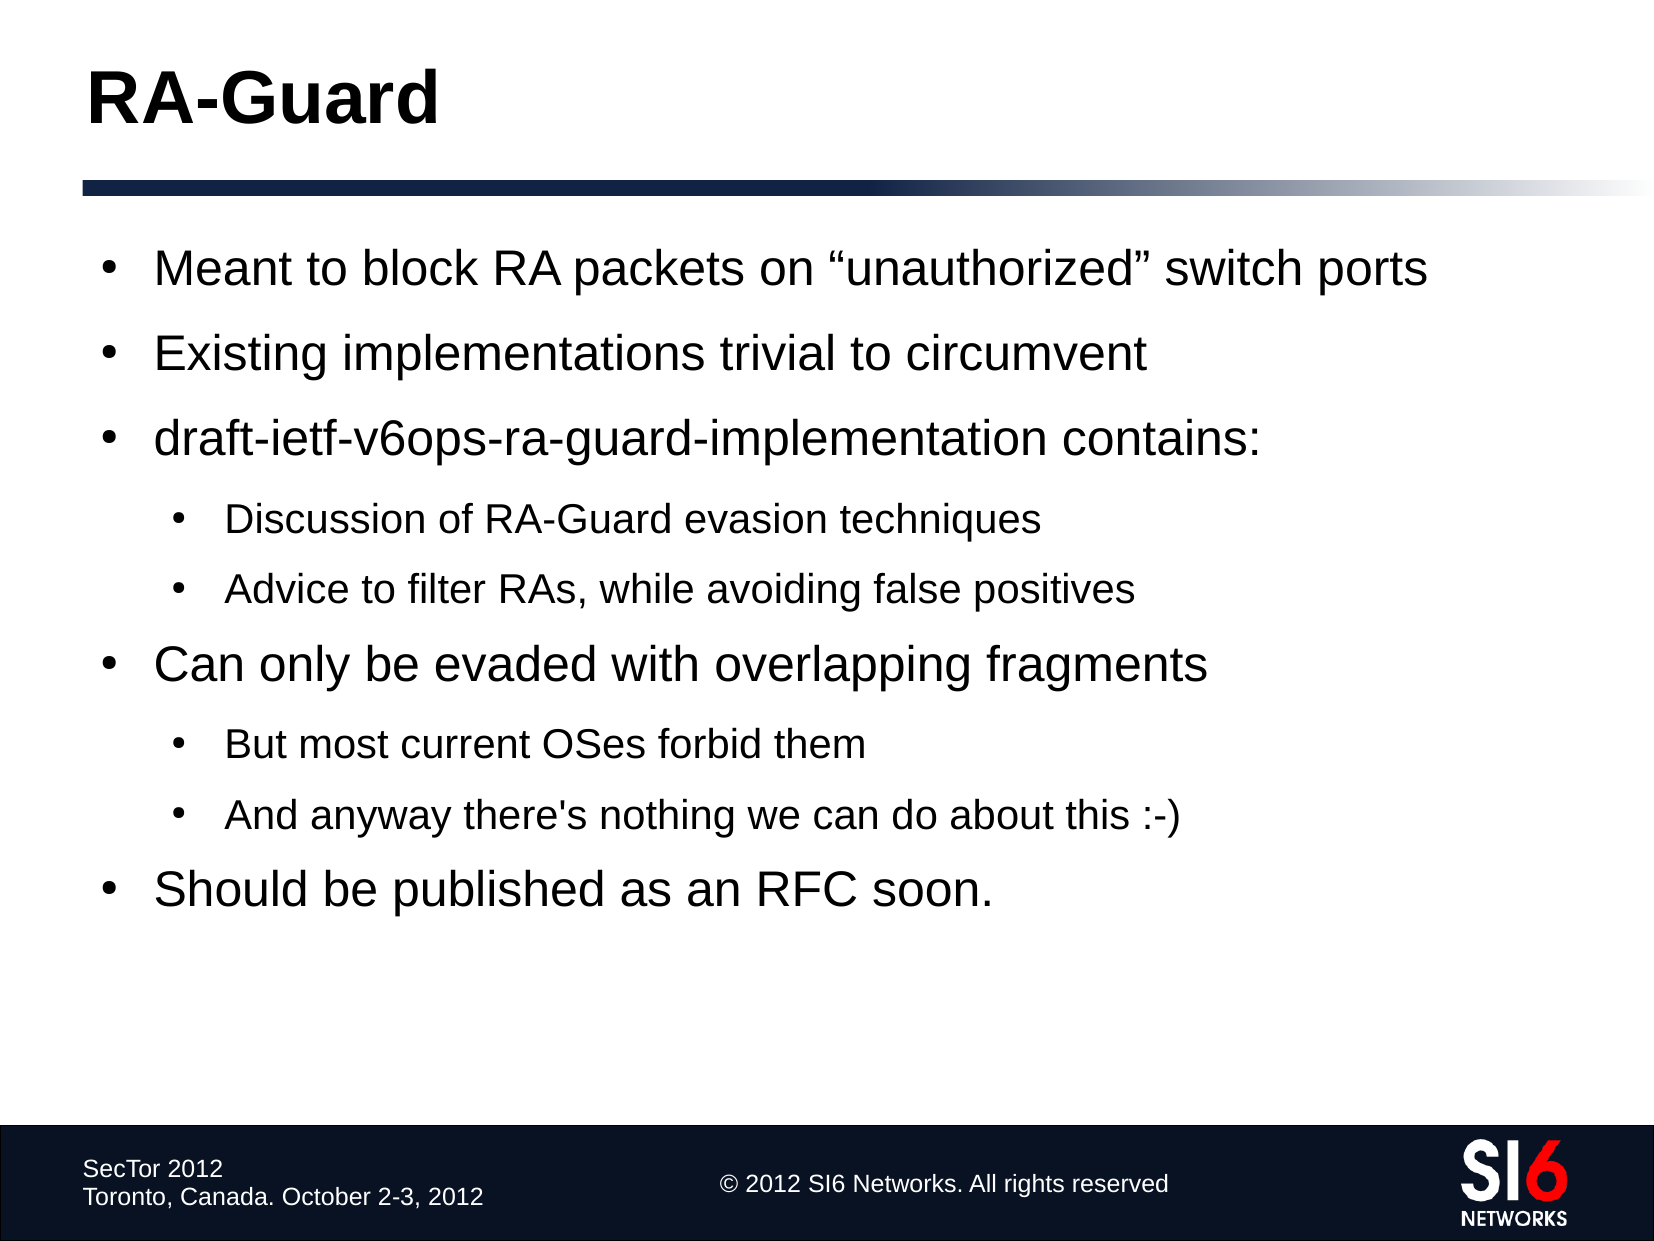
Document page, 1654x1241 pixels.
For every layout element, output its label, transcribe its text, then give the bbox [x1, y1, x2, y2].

picture [1461, 1139, 1567, 1226]
title RA-Guard [86, 30, 1576, 166]
list Meant to block RA packets on “unauthorized” switch ports Existing implementations trivial to circumvent draft-ietf-v6ops-ra-guard-implementation contains: Discussion of RA-Guard evasion techniques Advice to filter RAs, while avoiding false positives Can only be evaded with overlapping fragments But most current OSes forbid them And anyway there's nothing we can do about this :-) Should be published as an RFC soon. [82, 240, 1571, 1059]
